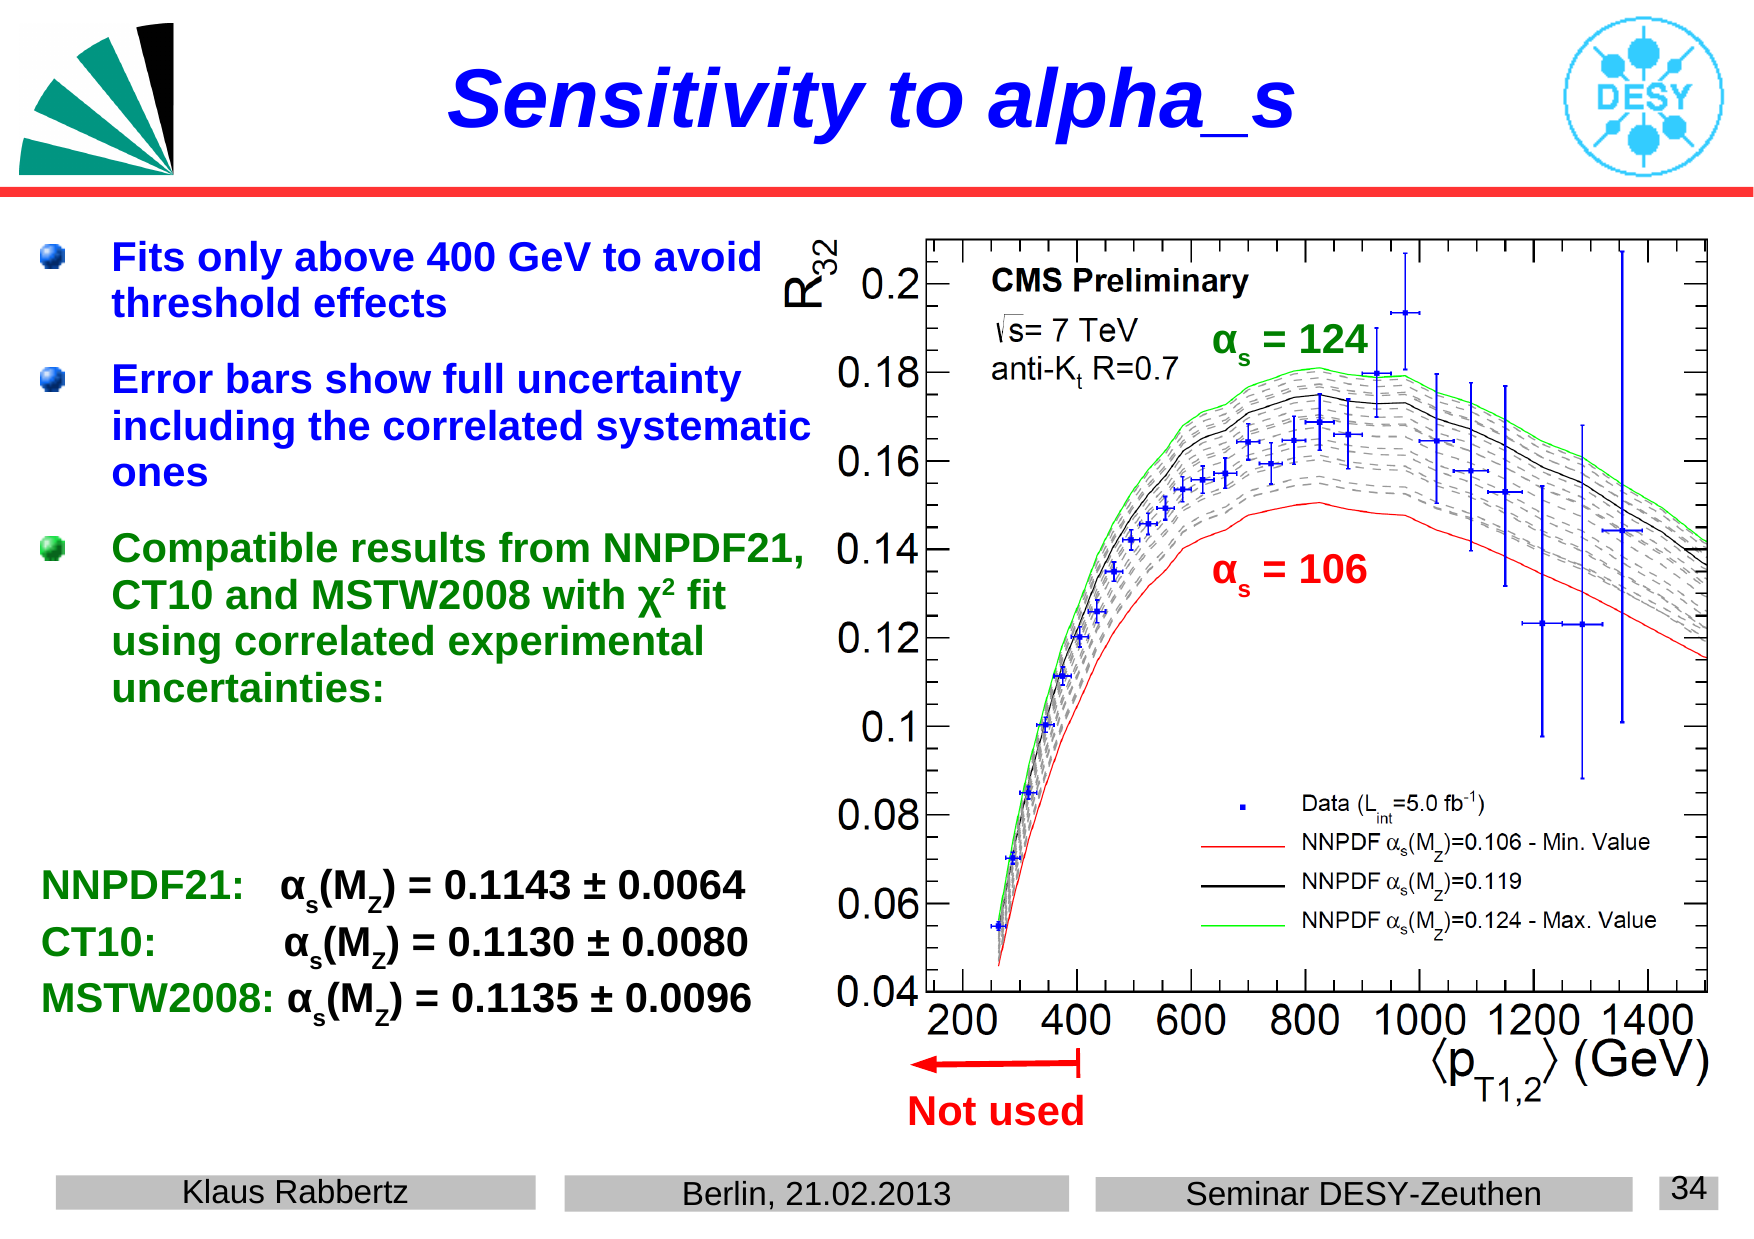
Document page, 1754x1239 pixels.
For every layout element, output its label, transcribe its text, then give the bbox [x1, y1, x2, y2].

picture [19, 23, 174, 177]
picture [1559, 12, 1729, 182]
text_box NNPDF21: αs(MZ) = 0.1143 ± 0.0064 CT10: αs(MZ) = 0.1130 ± 0.0080 MSTW2008: αs(MZ) = 0.1135 ± 0.0096 [28, 856, 765, 1038]
list Fits only above 400 GeV to avoid threshold effects Error bars show full uncertainty including the correlated systematic ones Compatible results from NNPDF21, CT10 and MSTW2008 with χ2 fit using correlated experimental uncertainties: [28, 233, 834, 712]
text_box αs = 124 [1200, 309, 1381, 378]
text_box αs = 106 [1200, 539, 1381, 609]
picture [781, 227, 1719, 1111]
text_box Not used [895, 1081, 1098, 1141]
title Sensitivity to alpha_s [197, 18, 1556, 172]
